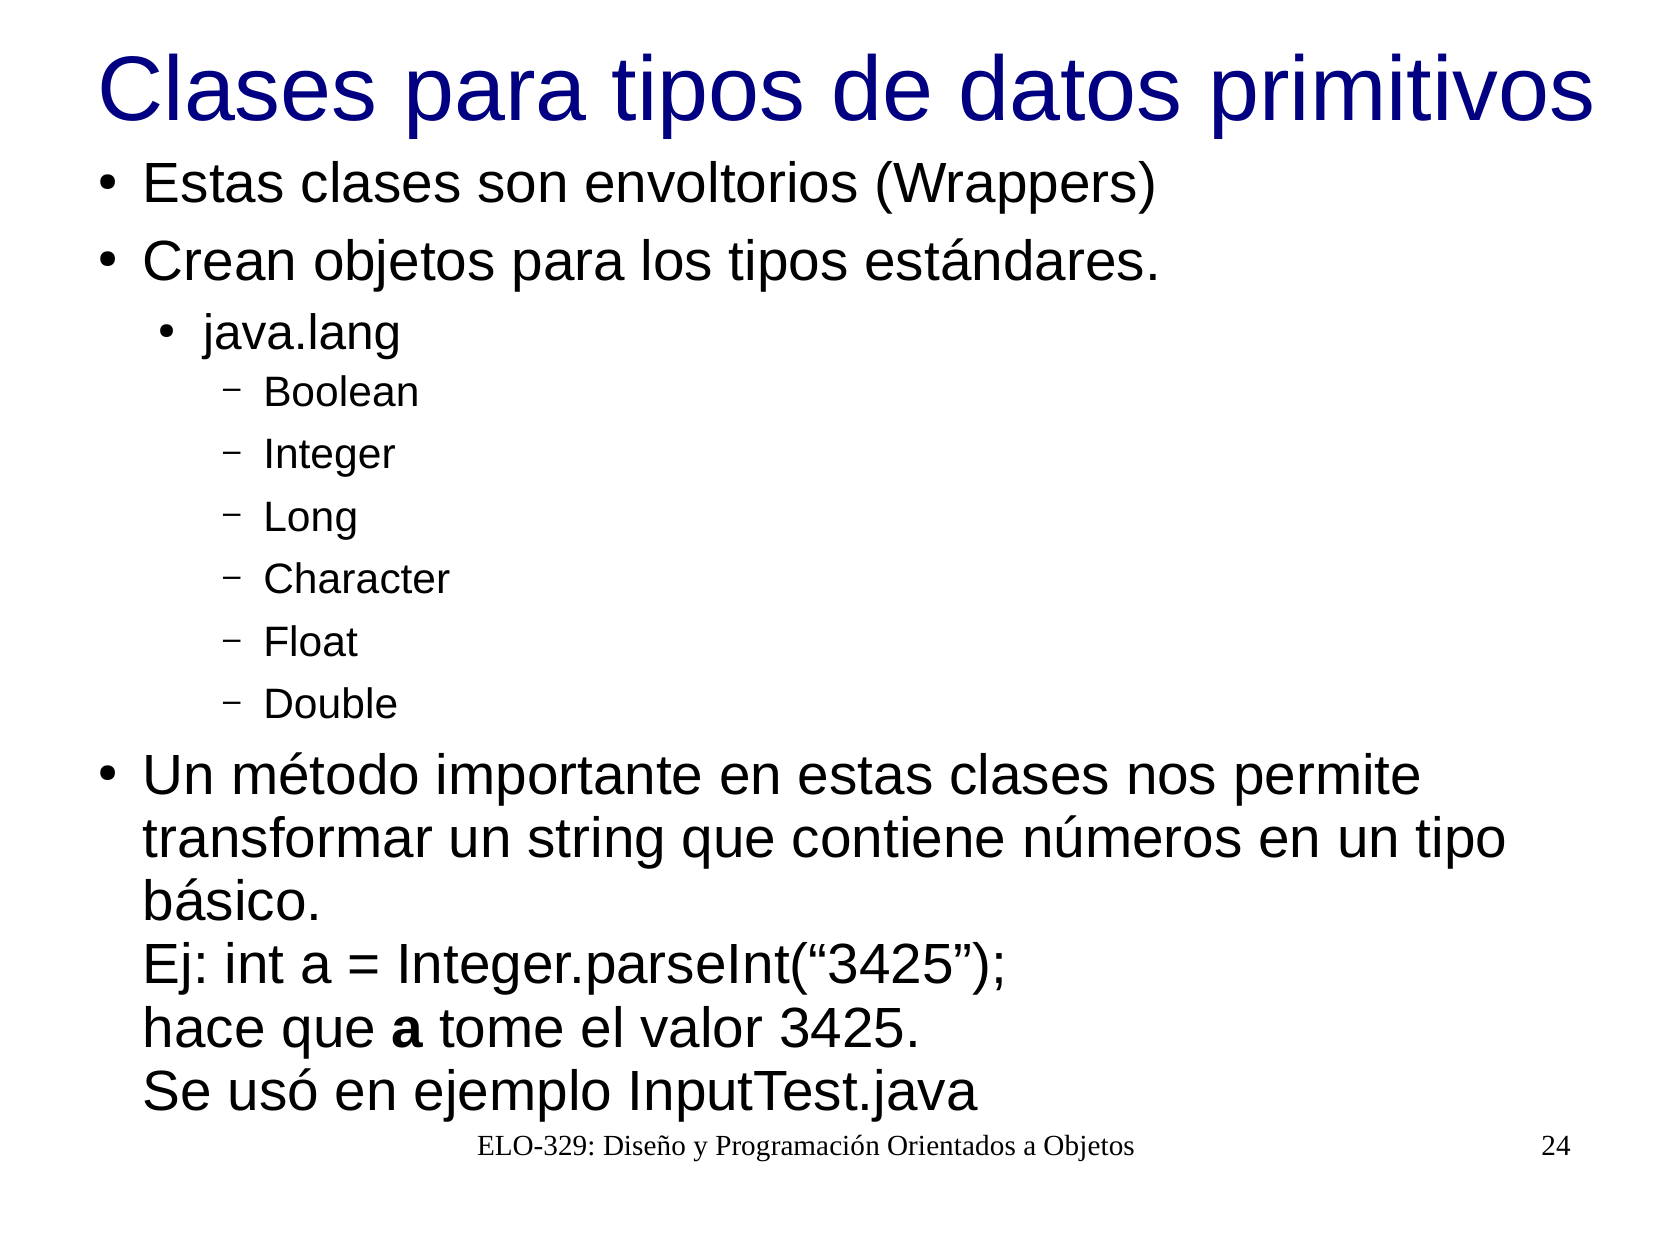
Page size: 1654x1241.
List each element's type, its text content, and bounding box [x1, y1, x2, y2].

title Clases para tipos de datos primitivos [82, 26, 1613, 151]
list Estas clases son envoltorios (Wrappers)‏ Crean objetos para los tipos estándares. java.lang Boolean Integer Long Character Float Double Un método importante en estas clases nos permite transformar un string que contiene números en un tipo básico. Ej: int a = Integer.parseInt(“3425”); hace que a tome el valor 3425. Se usó en ejemplo InputTest.java [82, 150, 1571, 1126]
